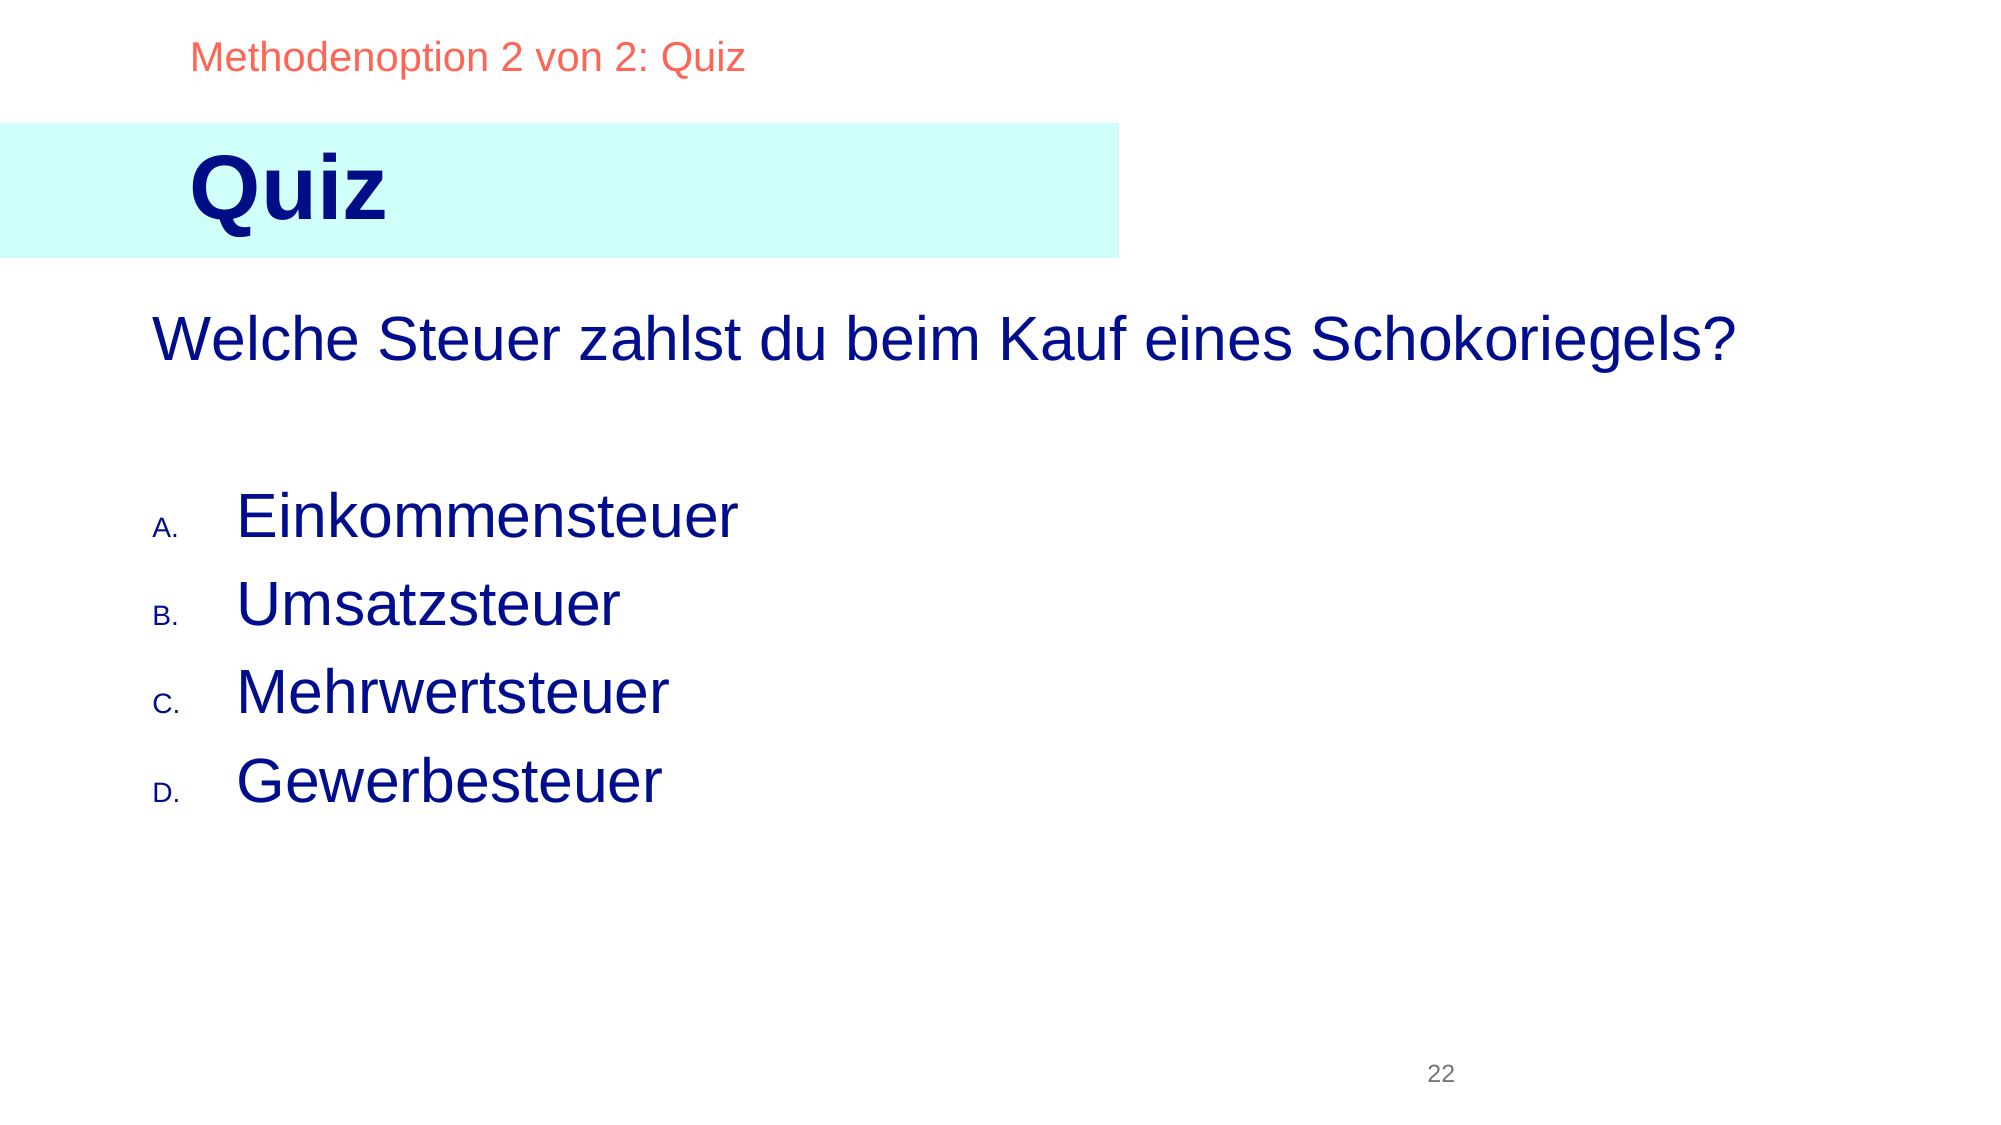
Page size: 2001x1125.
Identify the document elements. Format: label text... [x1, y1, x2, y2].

list Methodenoption 2 von 2: Quiz [137, 27, 1119, 107]
list Quiz [137, 129, 1093, 258]
list Welche Steuer zahlst du beim Kauf eines Schokoriegels? Einkommensteuer Umsatzsteuer Mehrwertsteuer Gewerbesteuer [137, 299, 1863, 1014]
